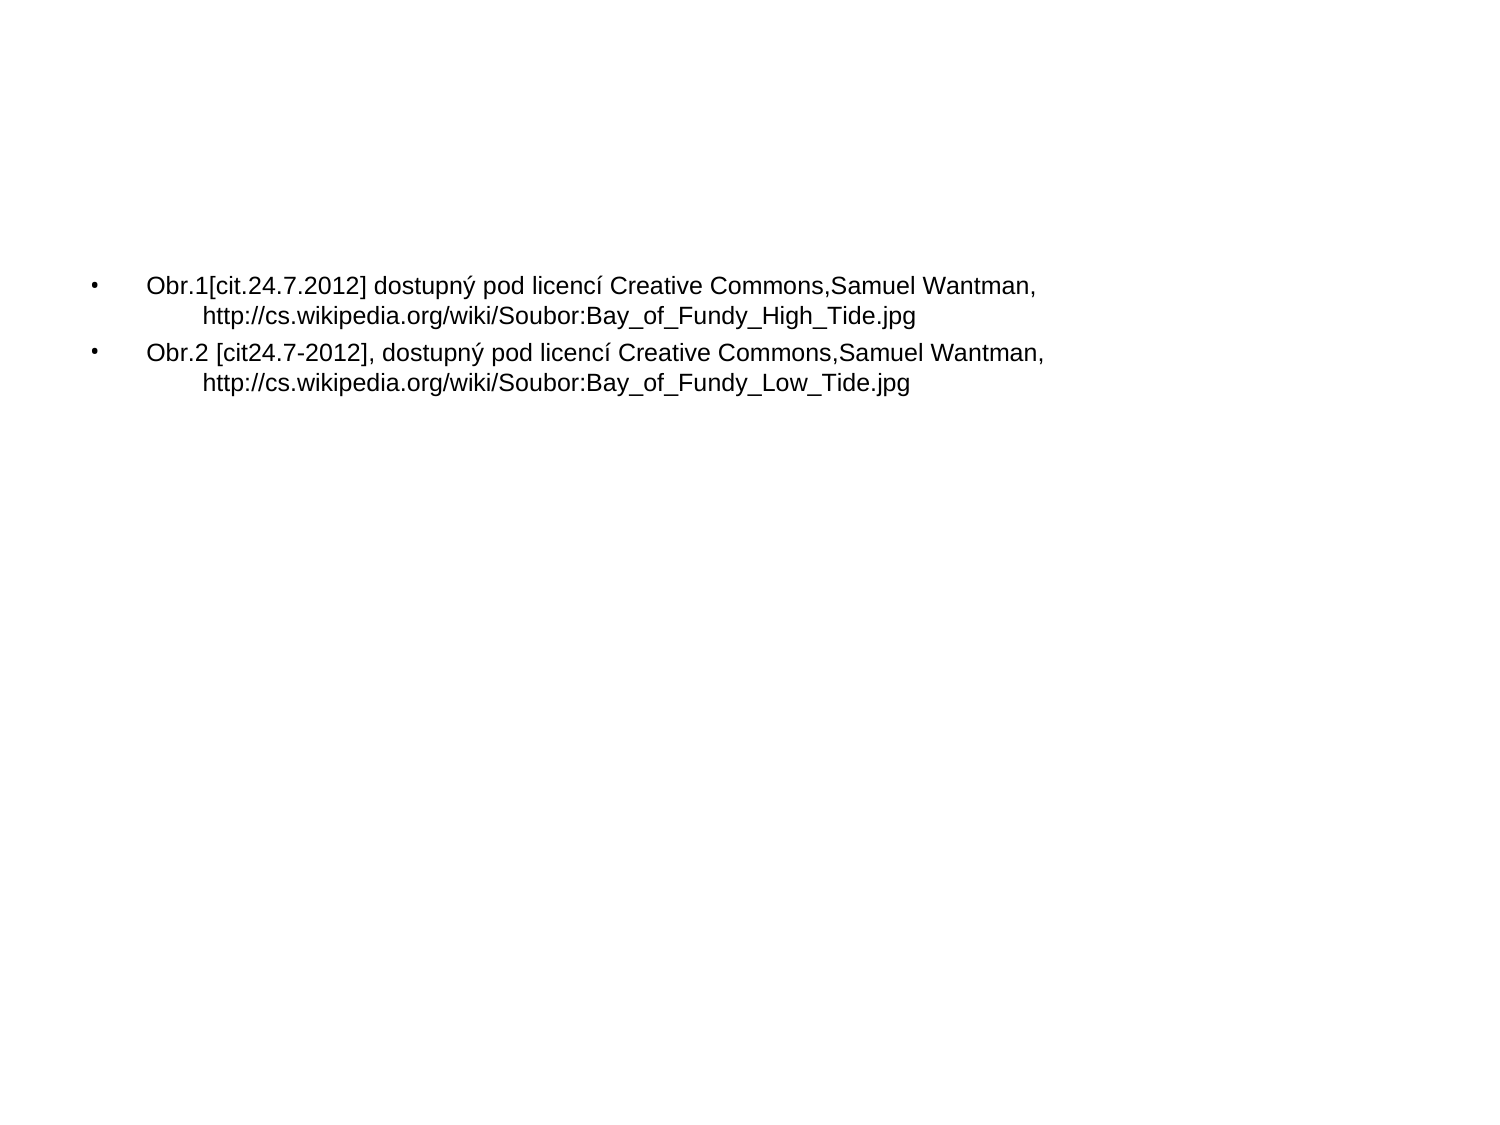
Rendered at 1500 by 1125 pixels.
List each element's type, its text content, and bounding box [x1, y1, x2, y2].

list Obr.1[cit.24.7.2012] dostupný pod licencí Creative Commons,Samuel Wantman, http://cs.wikipedia.org/wiki/Soubor:Bay_of_Fundy_High_Tide.jpg Obr.2 [cit24.7-2012], dostupný pod licencí Creative Commons,Samuel Wantman, http://cs.wikipedia.org/wiki/Soubor:Bay_of_Fundy_Low_Tide.jpg [75, 262, 1426, 1005]
